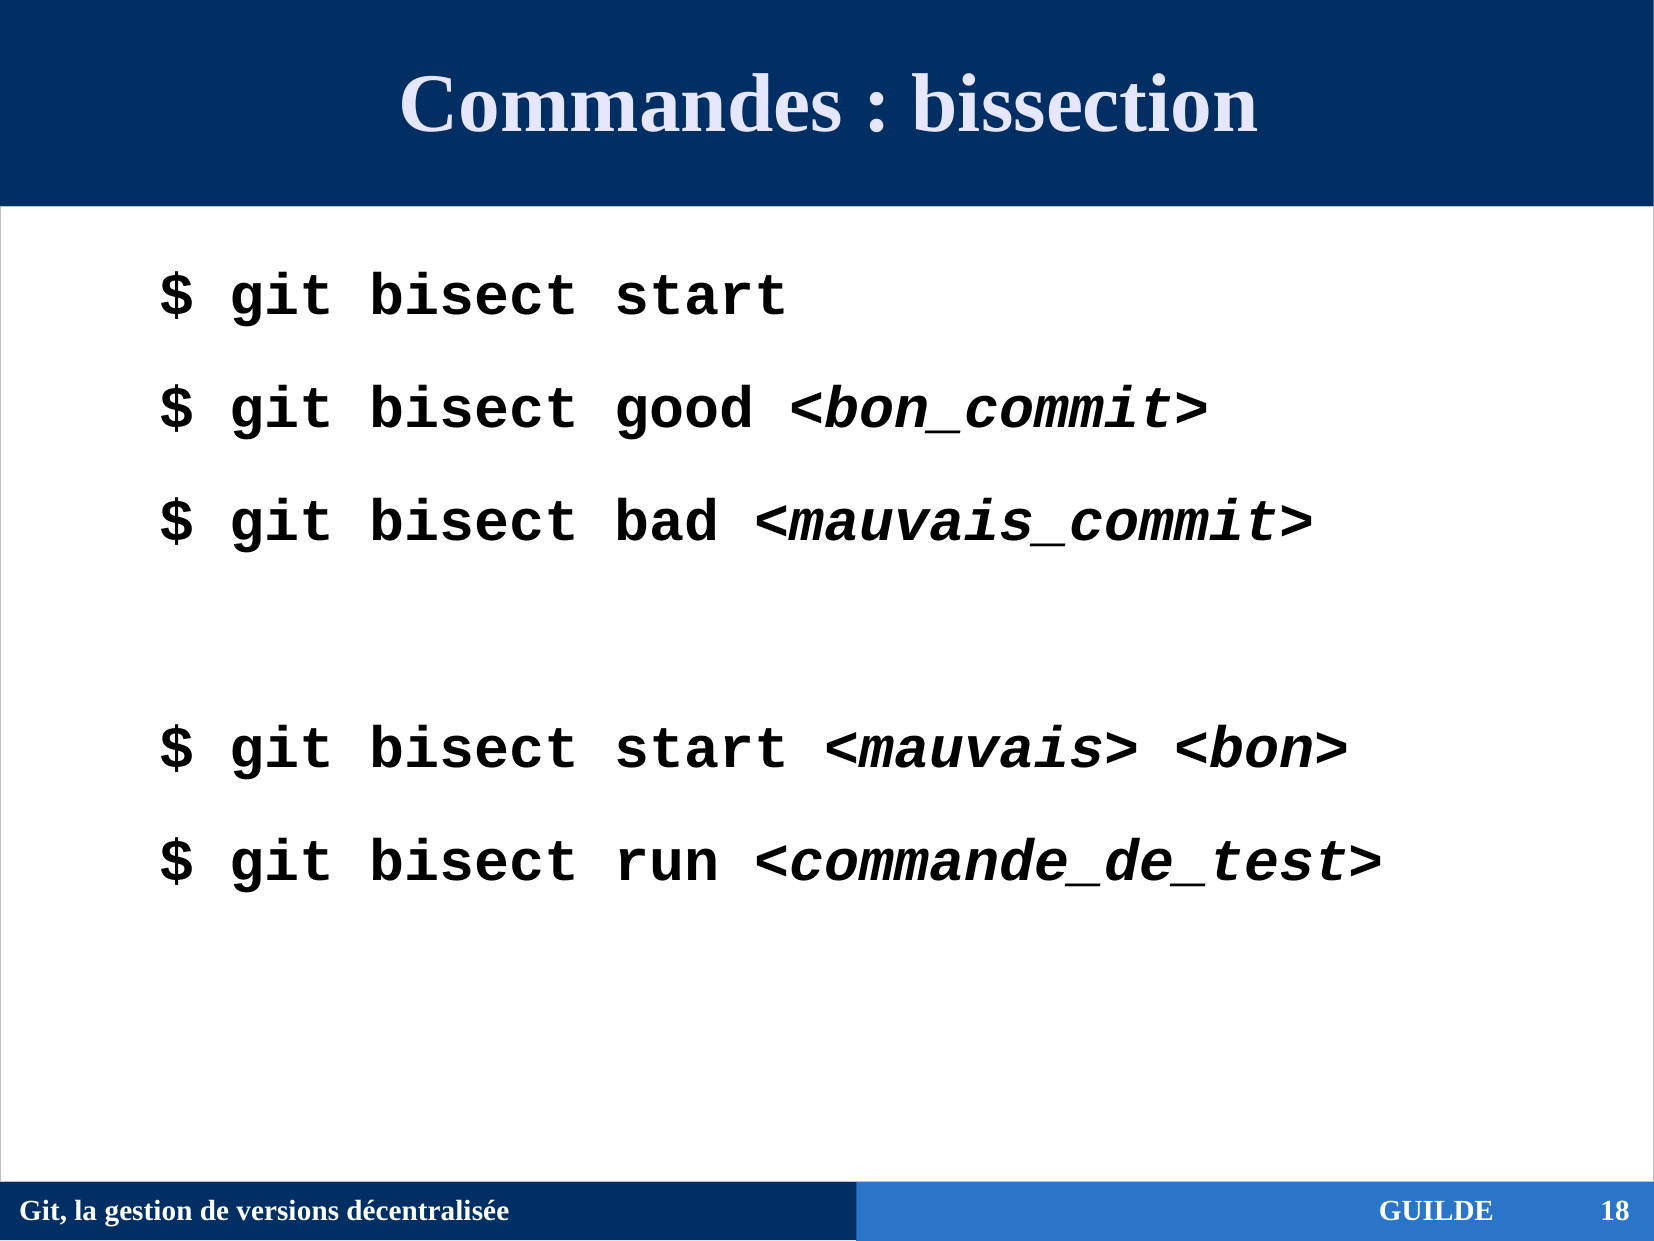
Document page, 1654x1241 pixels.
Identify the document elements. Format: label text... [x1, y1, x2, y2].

list $ git bisect start $ git bisect good <bon_commit> $ git bisect bad <mauvais_commit> $ git bisect start <mauvais> <bon> $ git bisect run <commande_de_test> [88, 265, 1595, 1152]
title Commandes : bissection [123, 0, 1536, 208]
